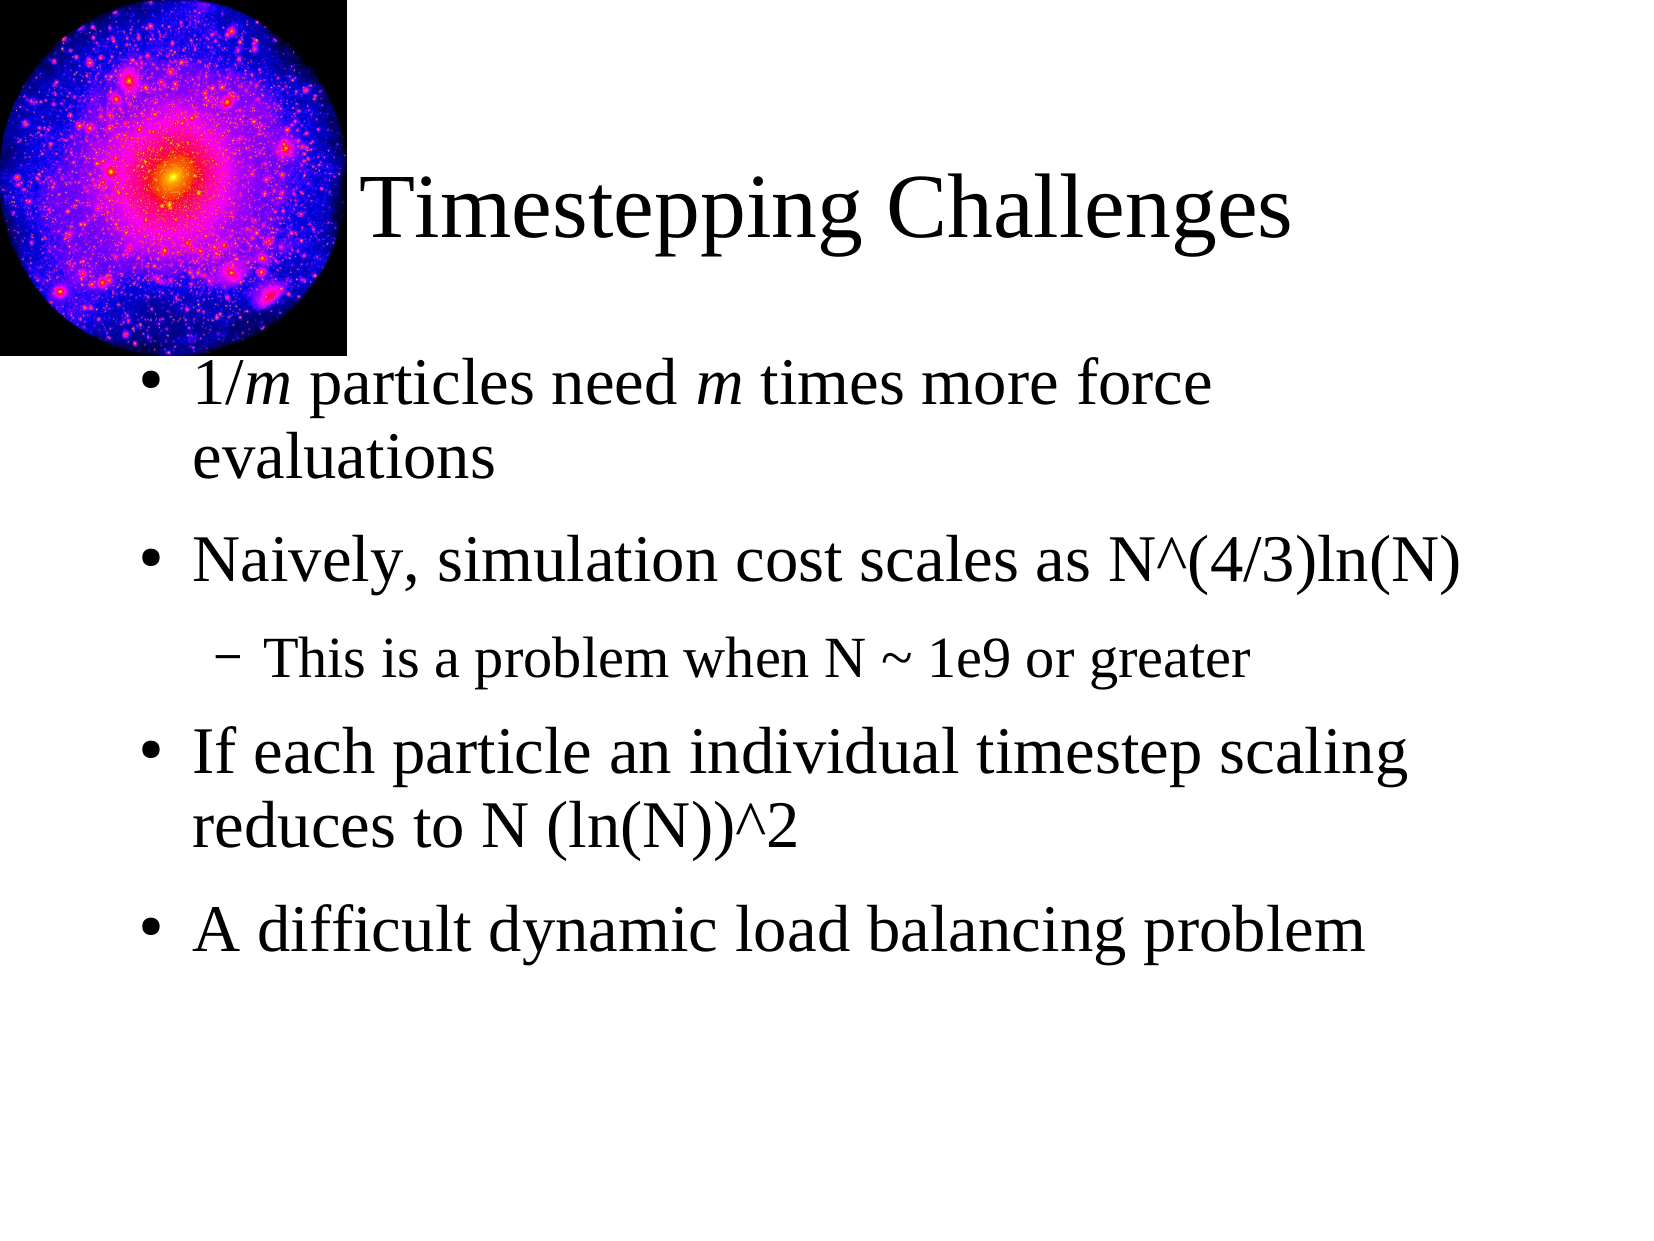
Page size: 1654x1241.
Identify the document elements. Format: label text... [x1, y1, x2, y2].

list 1/m particles need m times more force evaluations Naively, simulation cost scales as N^(4/3)ln(N) This is a problem when N ~ 1e9 or greater If each particle an individual timestep scaling reduces to N (ln(N))^2 A difficult dynamic load balancing problem [121, 344, 1534, 1126]
title Timestepping Challenges [347, 102, 1534, 310]
picture [0, 0, 347, 356]
